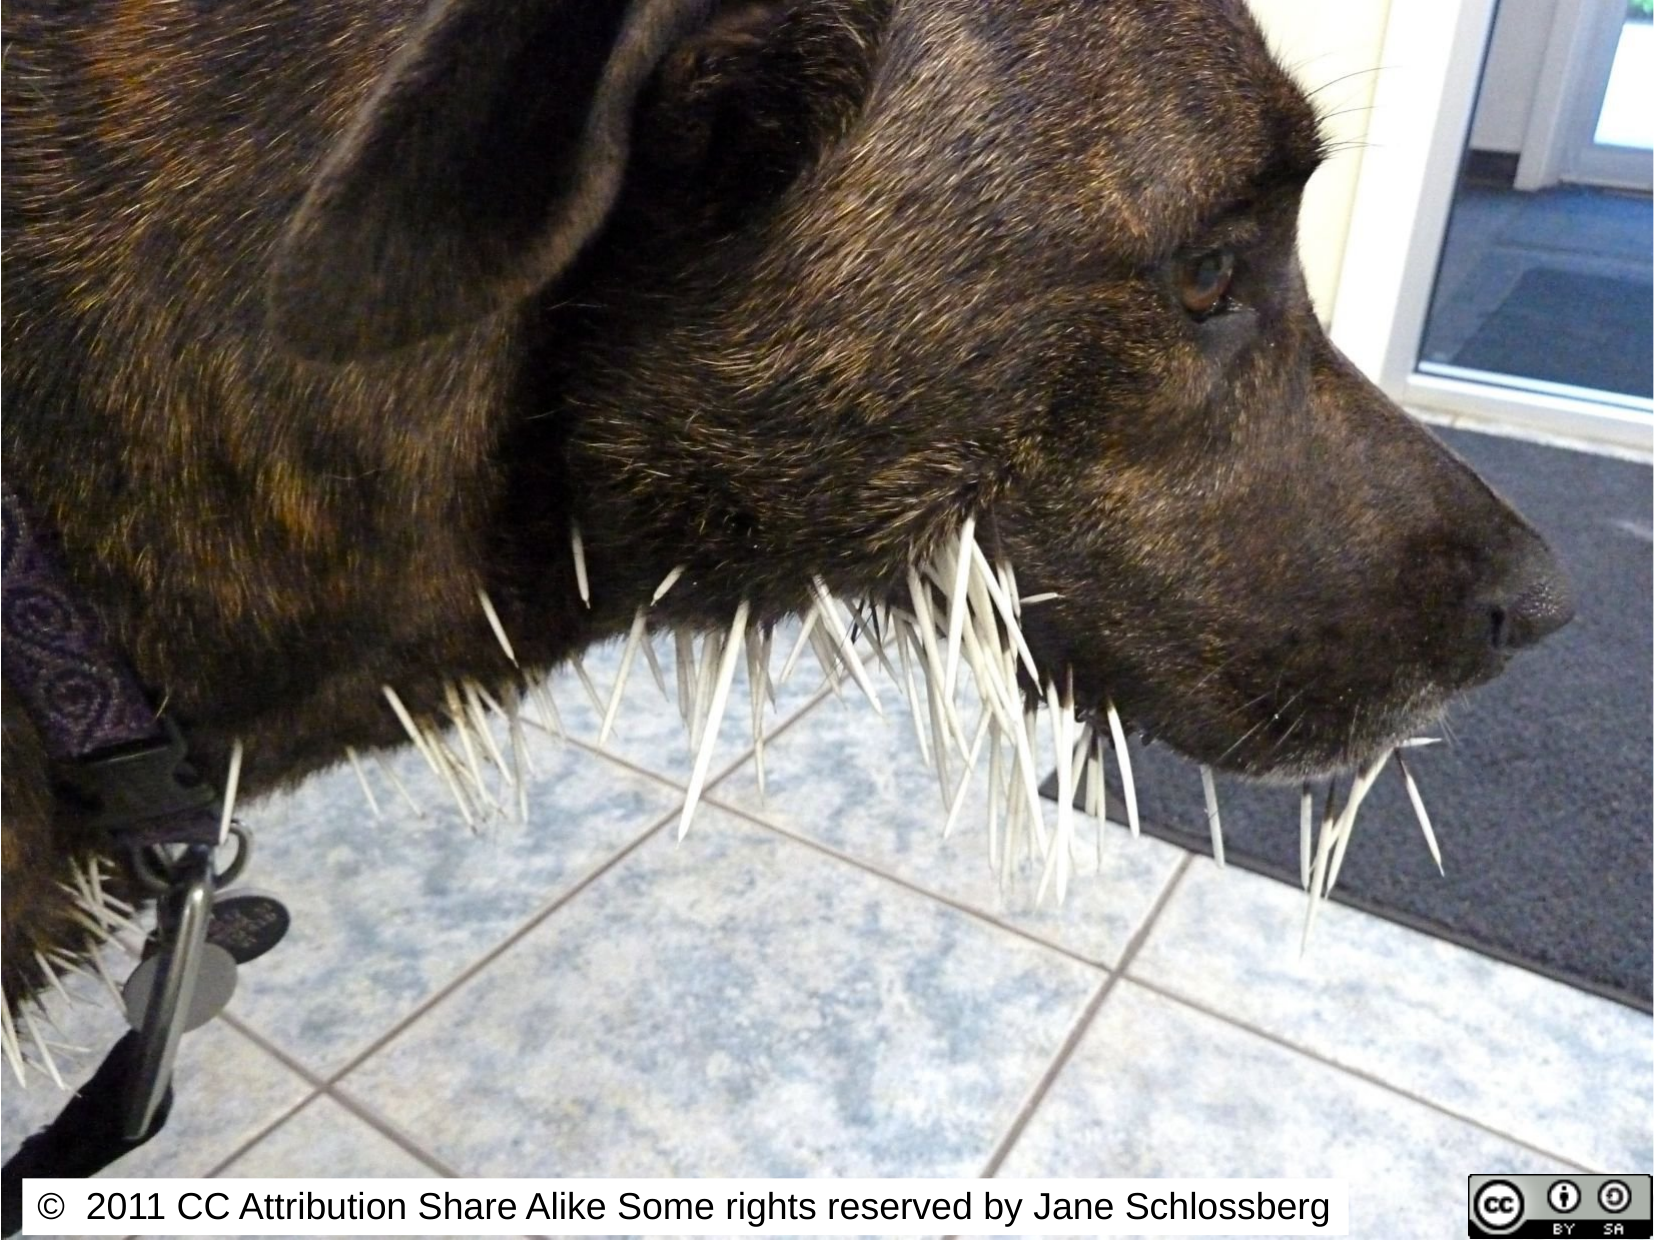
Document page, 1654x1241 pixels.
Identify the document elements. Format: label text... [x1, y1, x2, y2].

text_box © 2011 CC Attribution Share Alike Some rights reserved by Jane Schlossberg [22, 1178, 1349, 1236]
picture [1, 0, 1654, 1240]
